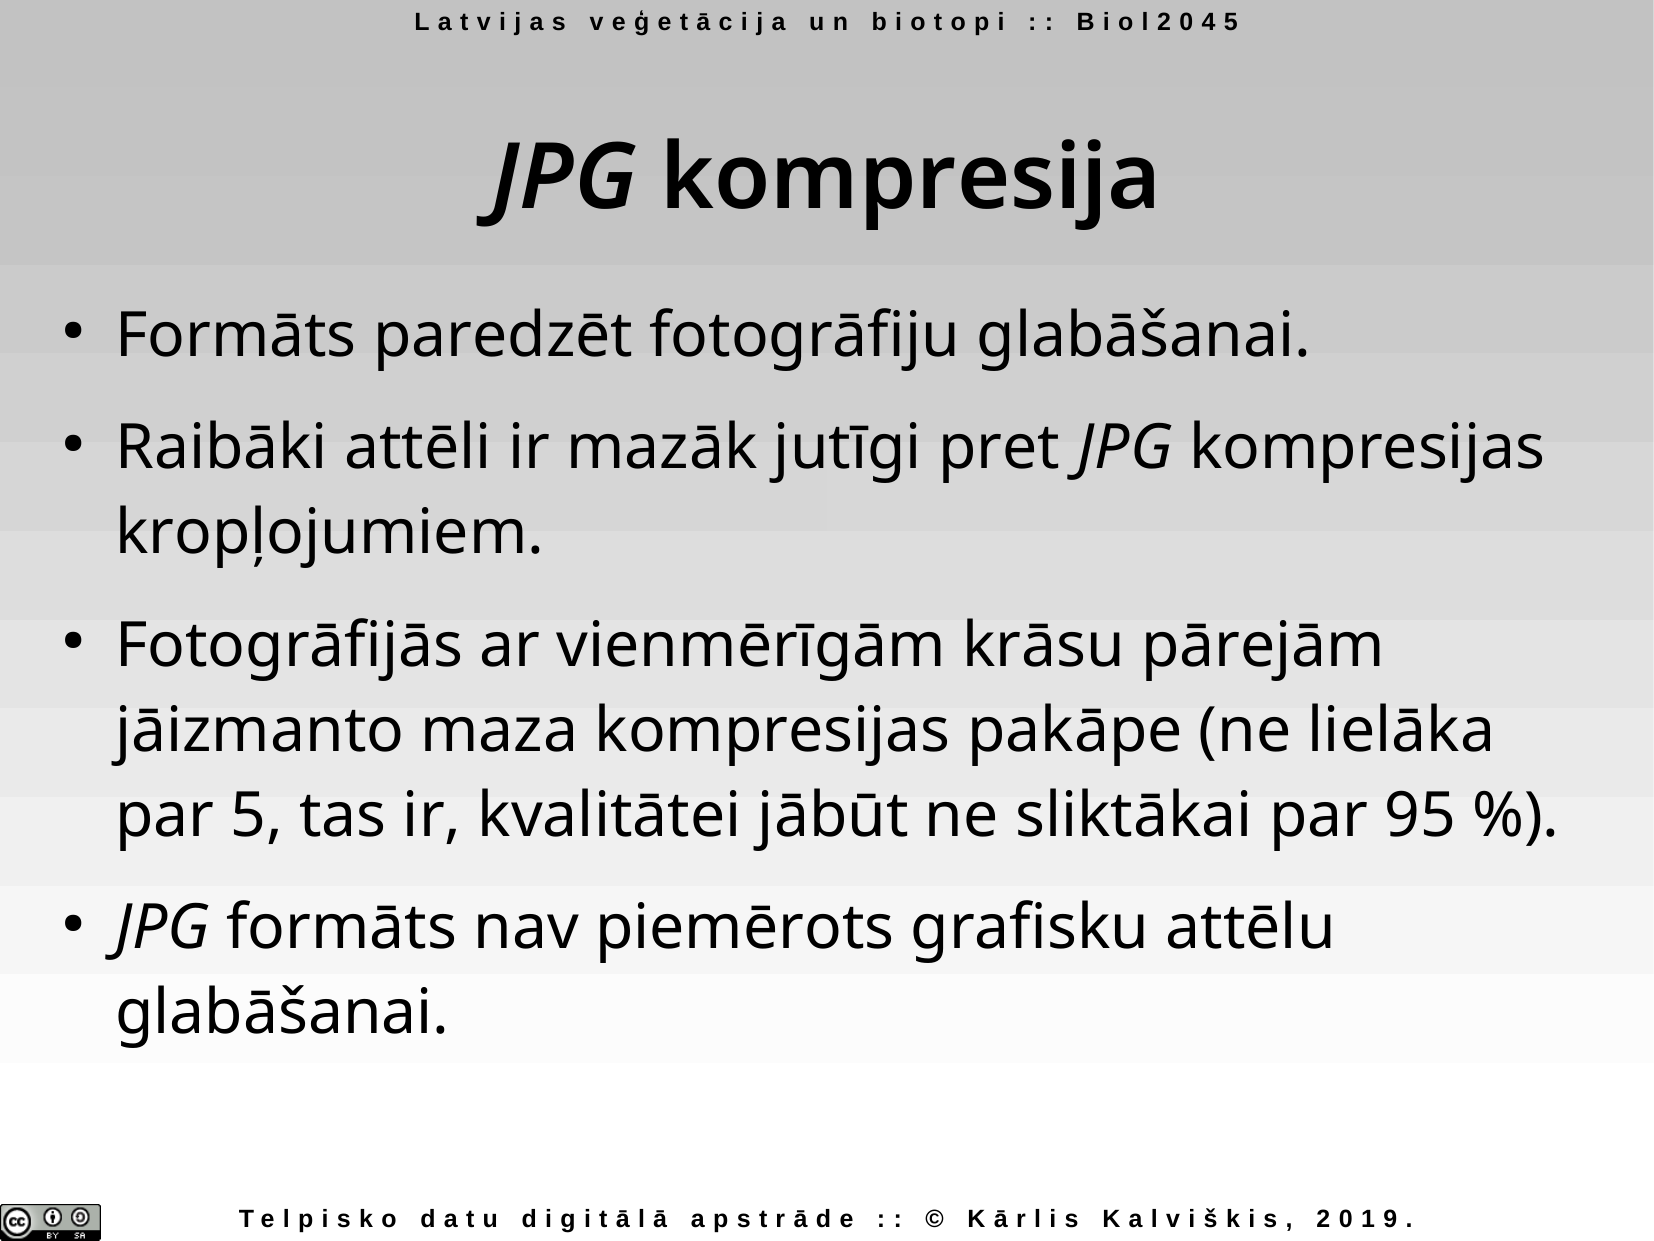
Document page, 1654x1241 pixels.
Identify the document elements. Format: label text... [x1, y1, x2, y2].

list Formāts paredzēt fotogrāfiju glabāšanai. Raibāki attēli ir mazāk jutīgi pret JPG kompresijas kropļojumiem. Fotogrāfijās ar vienmērīgām krāsu pārejām jāizmanto maza kompresijas pakāpe (ne lielāka par 5, tas ir, kvalitātei jābūt ne sliktākai par 95 %). JPG formāts nav piemērots grafisku attēlu glabāšanai. [44, 289, 1610, 1113]
picture [0, 0, 1654, 1241]
title JPG kompresija [29, 49, 1625, 296]
